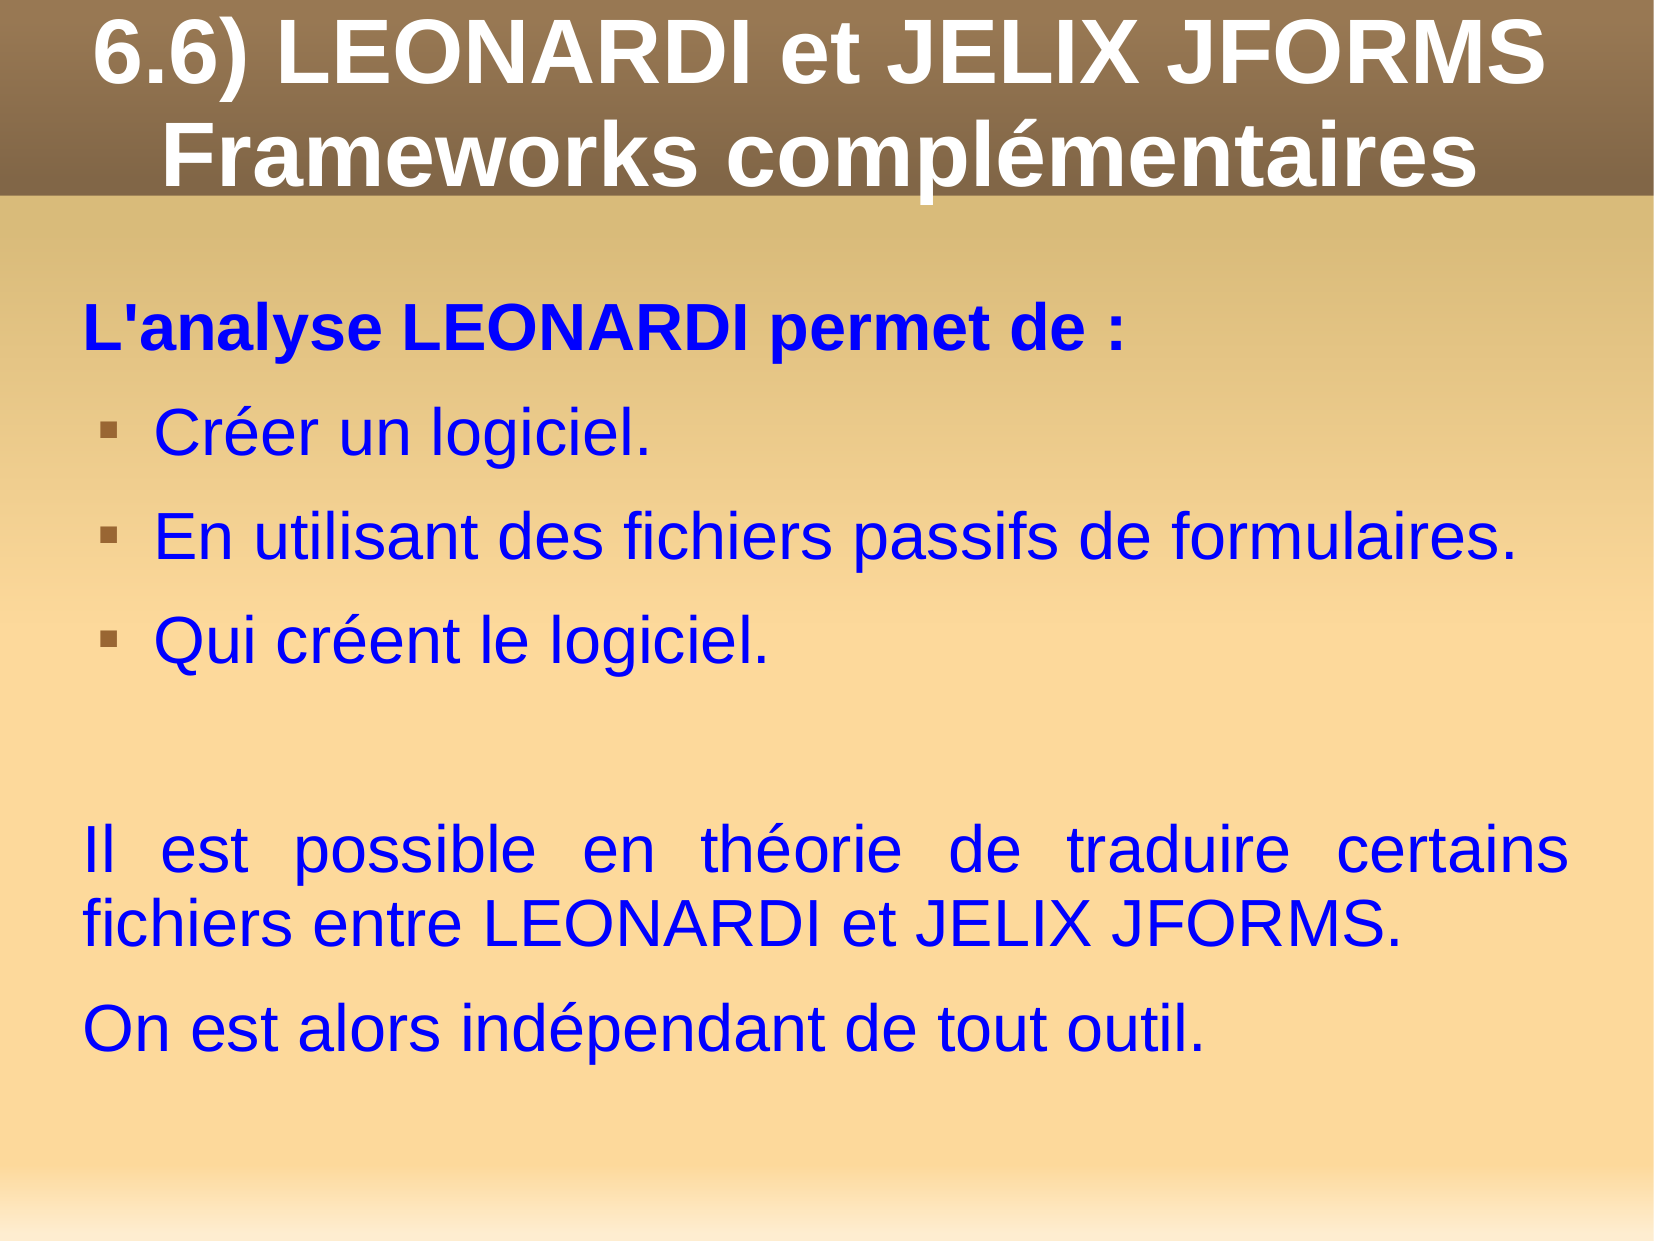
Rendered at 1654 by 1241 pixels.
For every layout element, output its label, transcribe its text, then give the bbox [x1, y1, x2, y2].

title 6.6) LEONARDI et JELIX JFORMS Frameworks complémentaires [76, 0, 1565, 207]
picture [0, 0, 1654, 1241]
list L'analyse LEONARDI permet de : Créer un logiciel. En utilisant des fichiers passifs de formulaires. Qui créent le logiciel. Il est possible en théorie de traduire certains fichiers entre LEONARDI et JELIX JFORMS. On est alors indépendant de tout outil. [82, 290, 1571, 1109]
